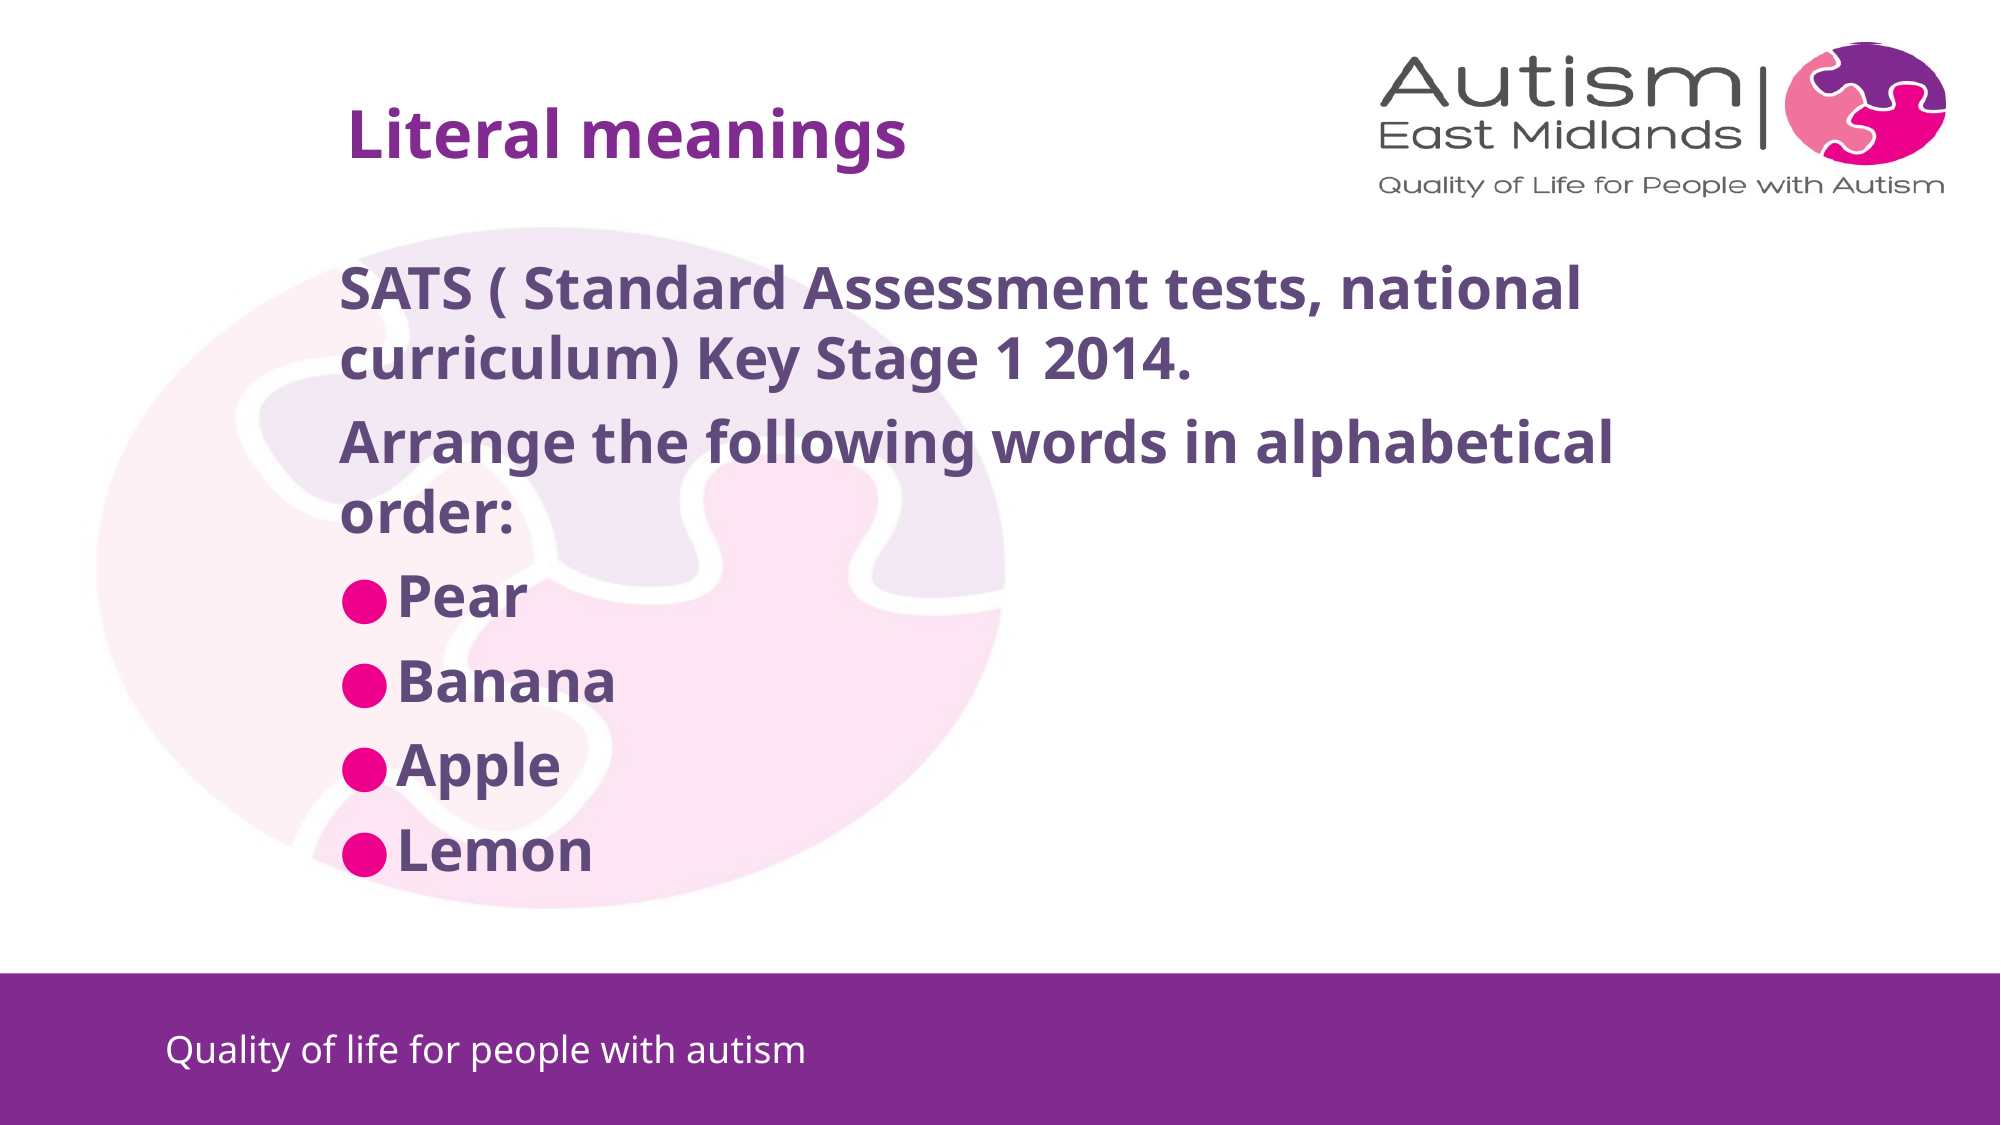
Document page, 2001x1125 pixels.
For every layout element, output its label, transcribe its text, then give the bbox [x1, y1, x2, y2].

list SATS ( Standard Assessment tests, national curriculum) Key Stage 1 2014. Arrange the following words in alphabetical order: Pear Banana Apple Lemon [324, 243, 1675, 941]
title Literal meanings [331, 31, 1682, 232]
